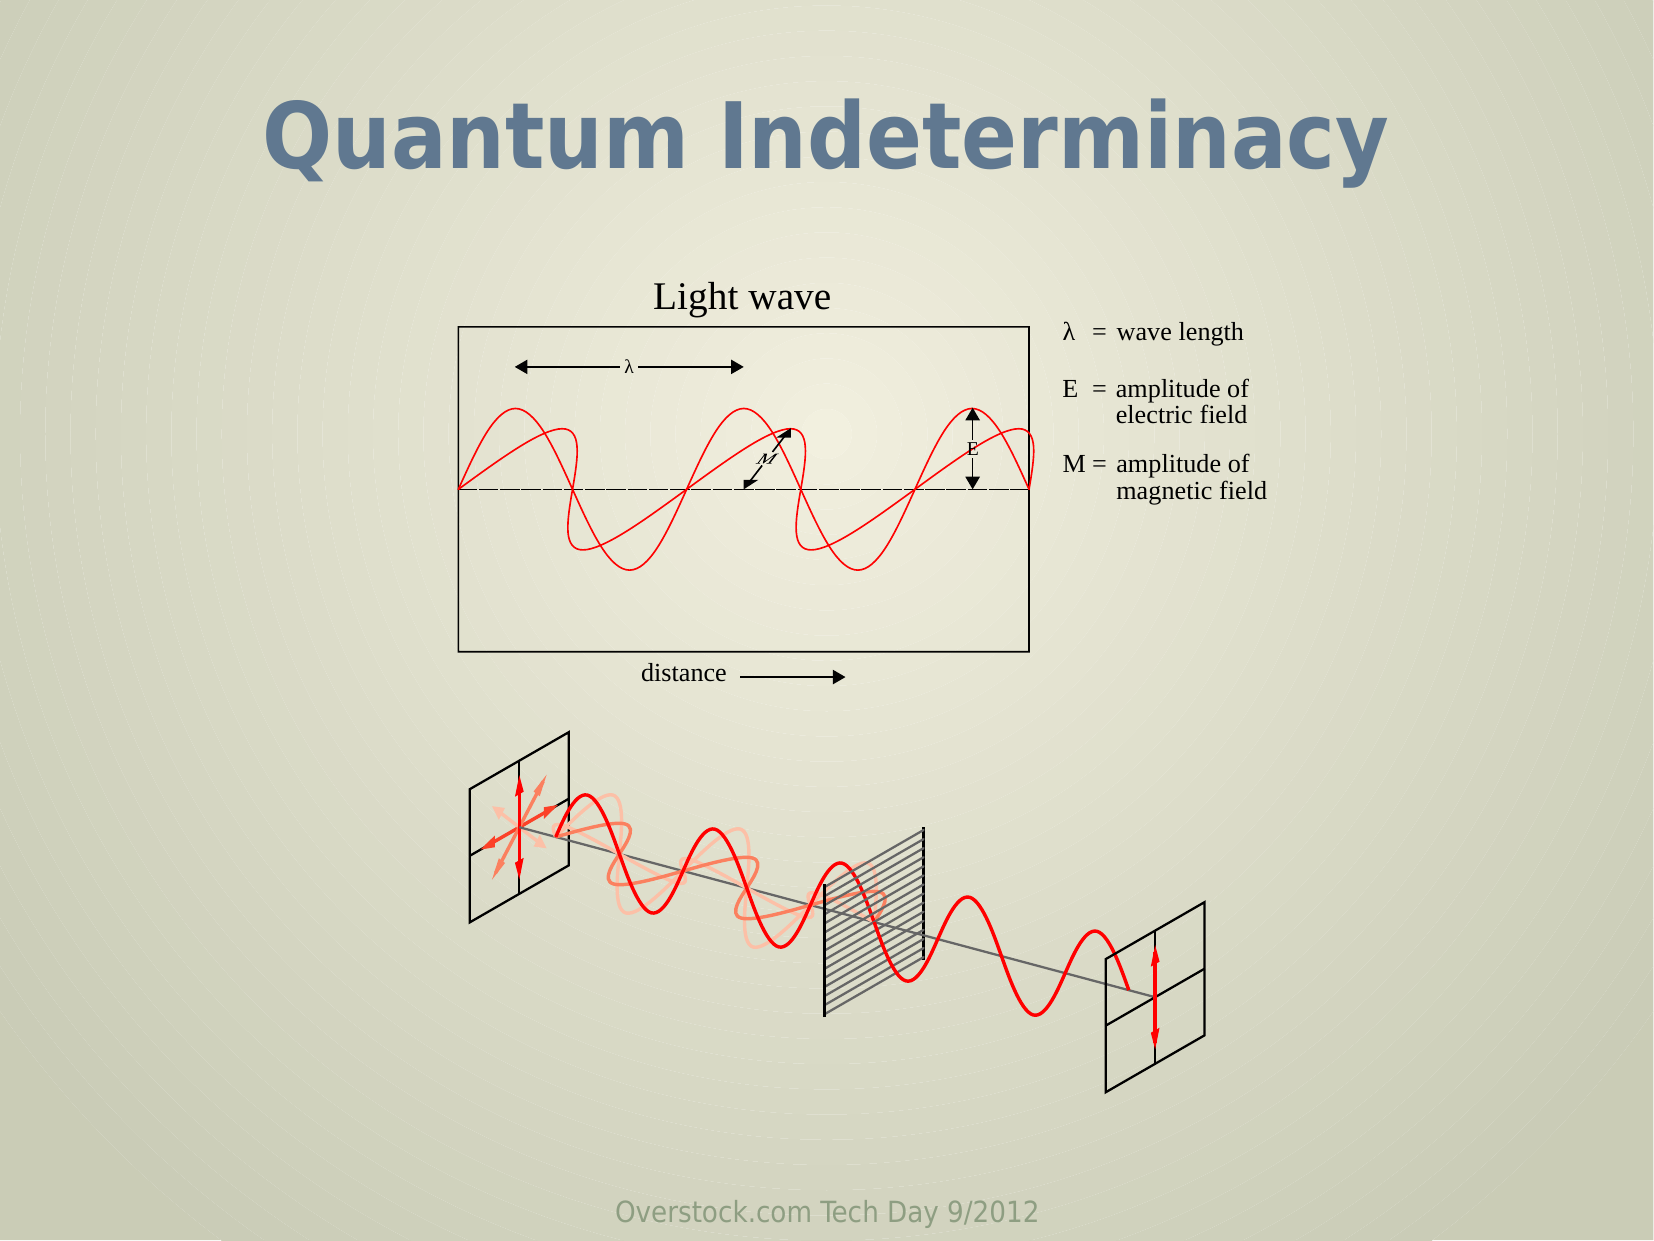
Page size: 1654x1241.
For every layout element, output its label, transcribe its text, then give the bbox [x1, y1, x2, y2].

title Quantum Indeterminacy [82, 49, 1571, 226]
picture [375, 259, 1283, 1111]
